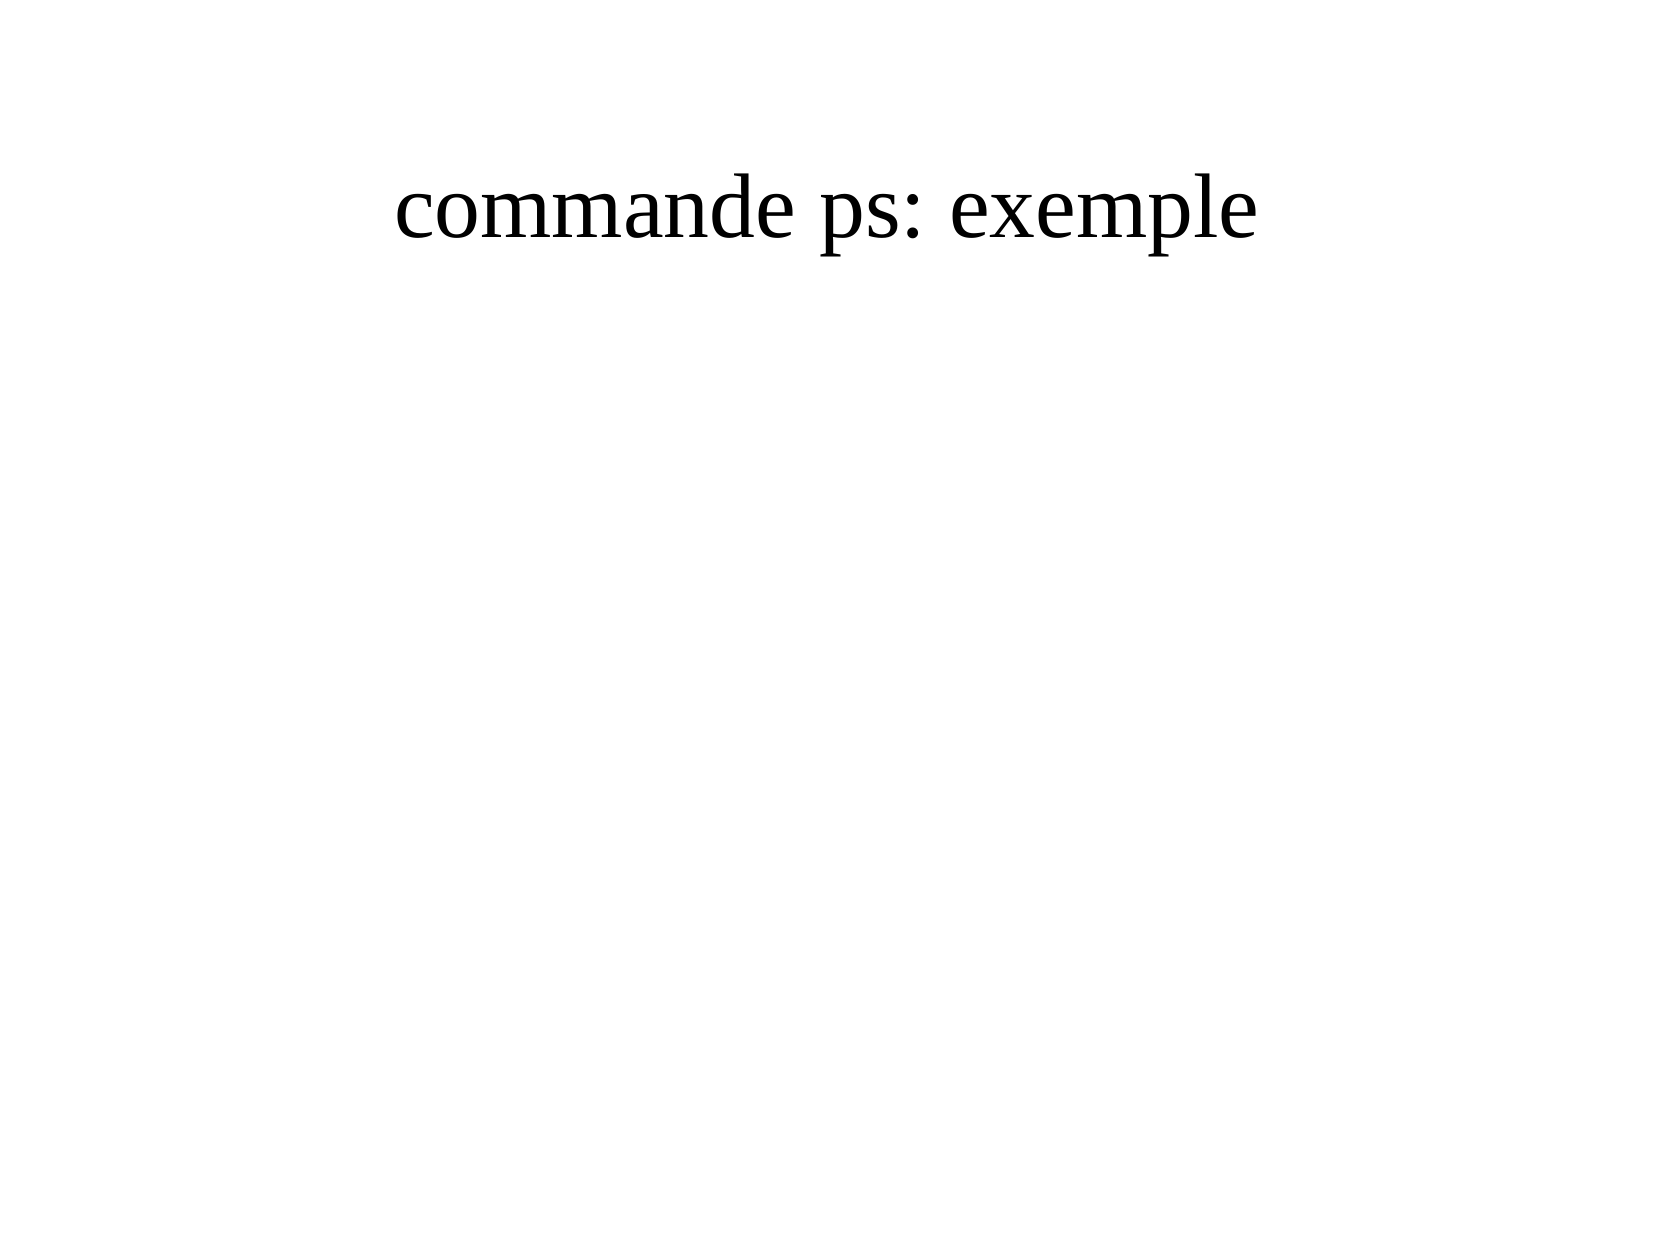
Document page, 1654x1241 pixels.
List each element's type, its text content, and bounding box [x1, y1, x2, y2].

title commande ps: exemple [121, 102, 1534, 311]
